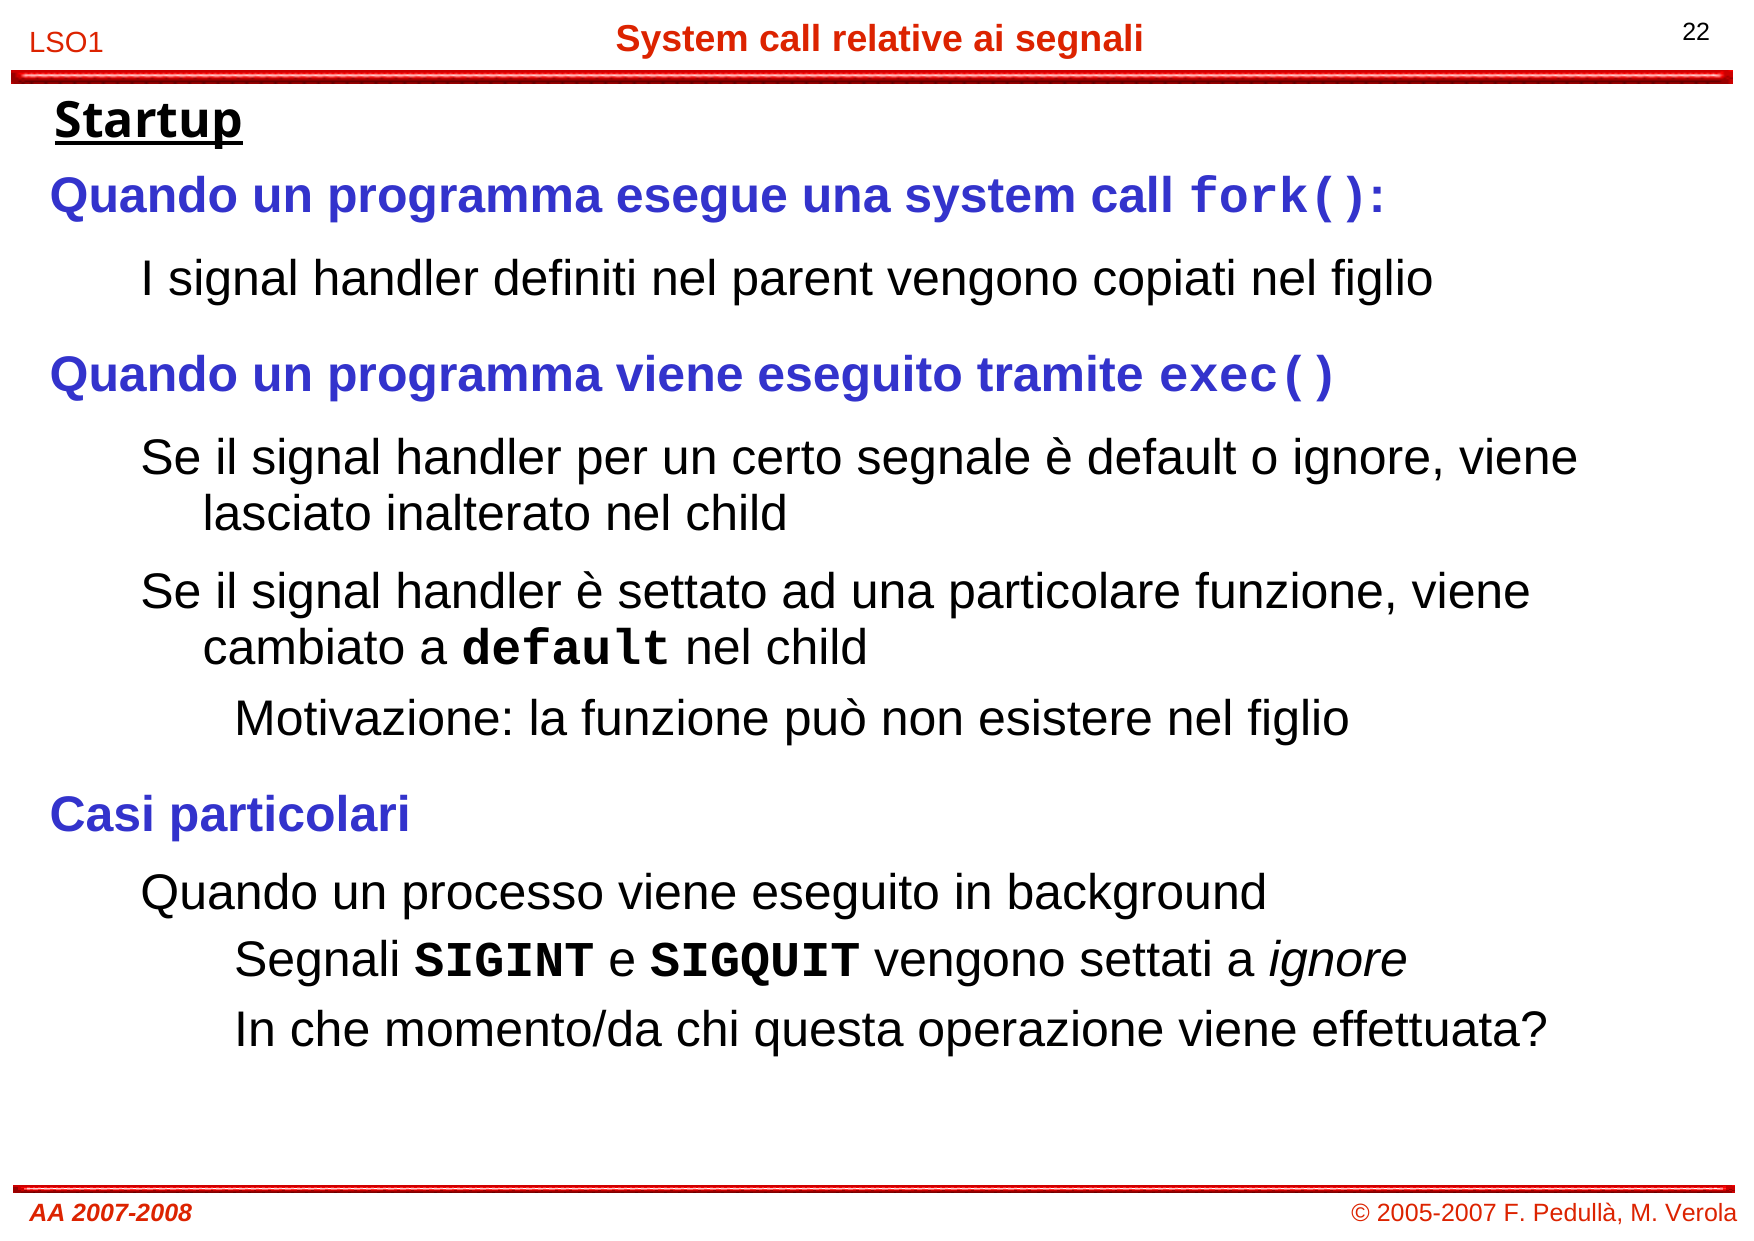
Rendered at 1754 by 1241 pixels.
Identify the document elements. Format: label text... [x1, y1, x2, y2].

picture [11, 70, 1733, 84]
list Quando un programma esegue una system call fork(): I signal handler definiti nel parent vengono copiati nel figlio Quando un programma viene eseguito tramite exec() Se il signal handler per un certo segnale è default o ignore, viene lasciato inalterato nel child Se il signal handler è settato ad una particolare funzione, viene cambiato a default nel child Motivazione: la funzione può non esistere nel figlio Casi particolari Quando un processo viene eseguito in background Segnali SIGINT e SIGQUIT vengono settati a ignore In che momento/da chi questa operazione viene effettuata? [31, 159, 1735, 1183]
title Startup [40, 72, 1714, 159]
picture [13, 1185, 1735, 1193]
